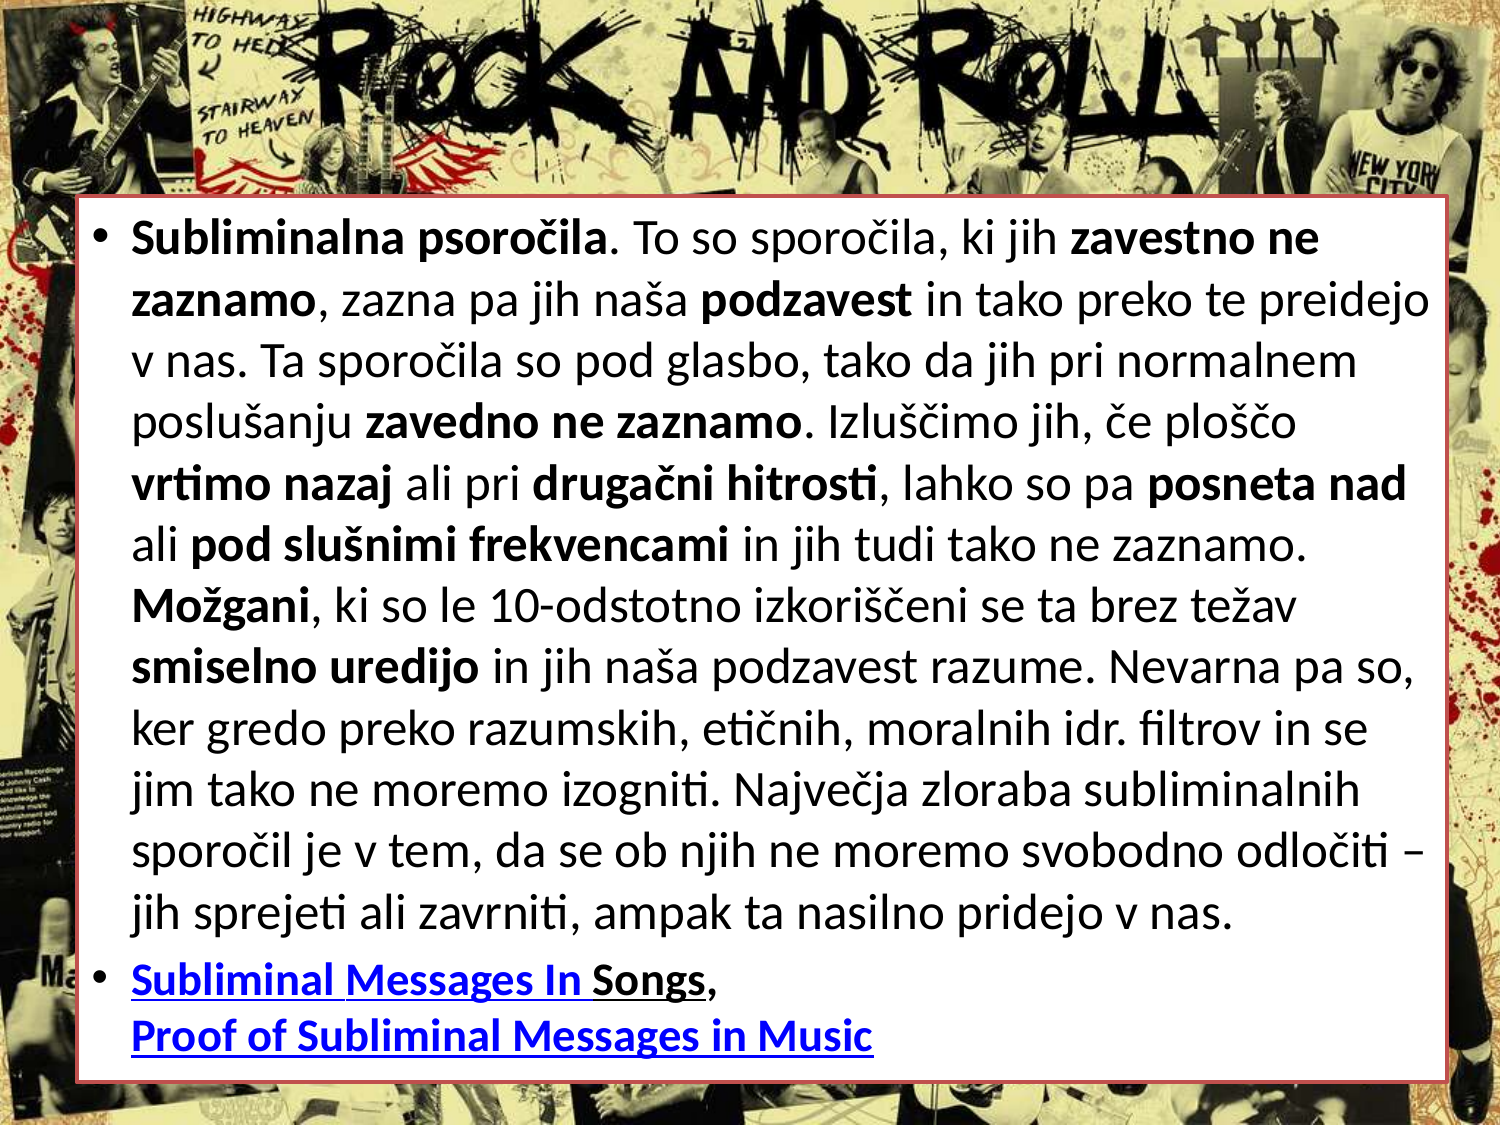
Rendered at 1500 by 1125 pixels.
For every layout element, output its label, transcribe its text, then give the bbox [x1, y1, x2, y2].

picture [0, 0, 1500, 1125]
list Subliminalna psoročila. To so sporočila, ki jih zavestno ne zaznamo, zazna pa jih naša podzavest in tako preko te preidejo v nas. Ta sporočila so pod glasbo, tako da jih pri normalnem poslušanju zavedno ne zaznamo. Izluščimo jih, če ploščo vrtimo nazaj ali pri drugačni hitrosti, lahko so pa posneta nad ali pod slušnimi frekvencami in jih tudi tako ne zaznamo. Možgani, ki so le 10-odstotno izkoriščeni se ta brez težav smiselno uredijo in jih naša podzavest razume. Nevarna pa so, ker gredo preko razumskih, etičnih, moralnih idr. filtrov in se jim tako ne moremo izogniti. Največja zloraba subliminalnih sporočil je v tem, da se ob njih ne moremo svobodno odločiti – jih sprejeti ali zavrniti, ampak ta nasilno pridejo v nas. Subliminal Messages In Songs, Proof of Subliminal Messages in Music [76, 196, 1447, 1083]
